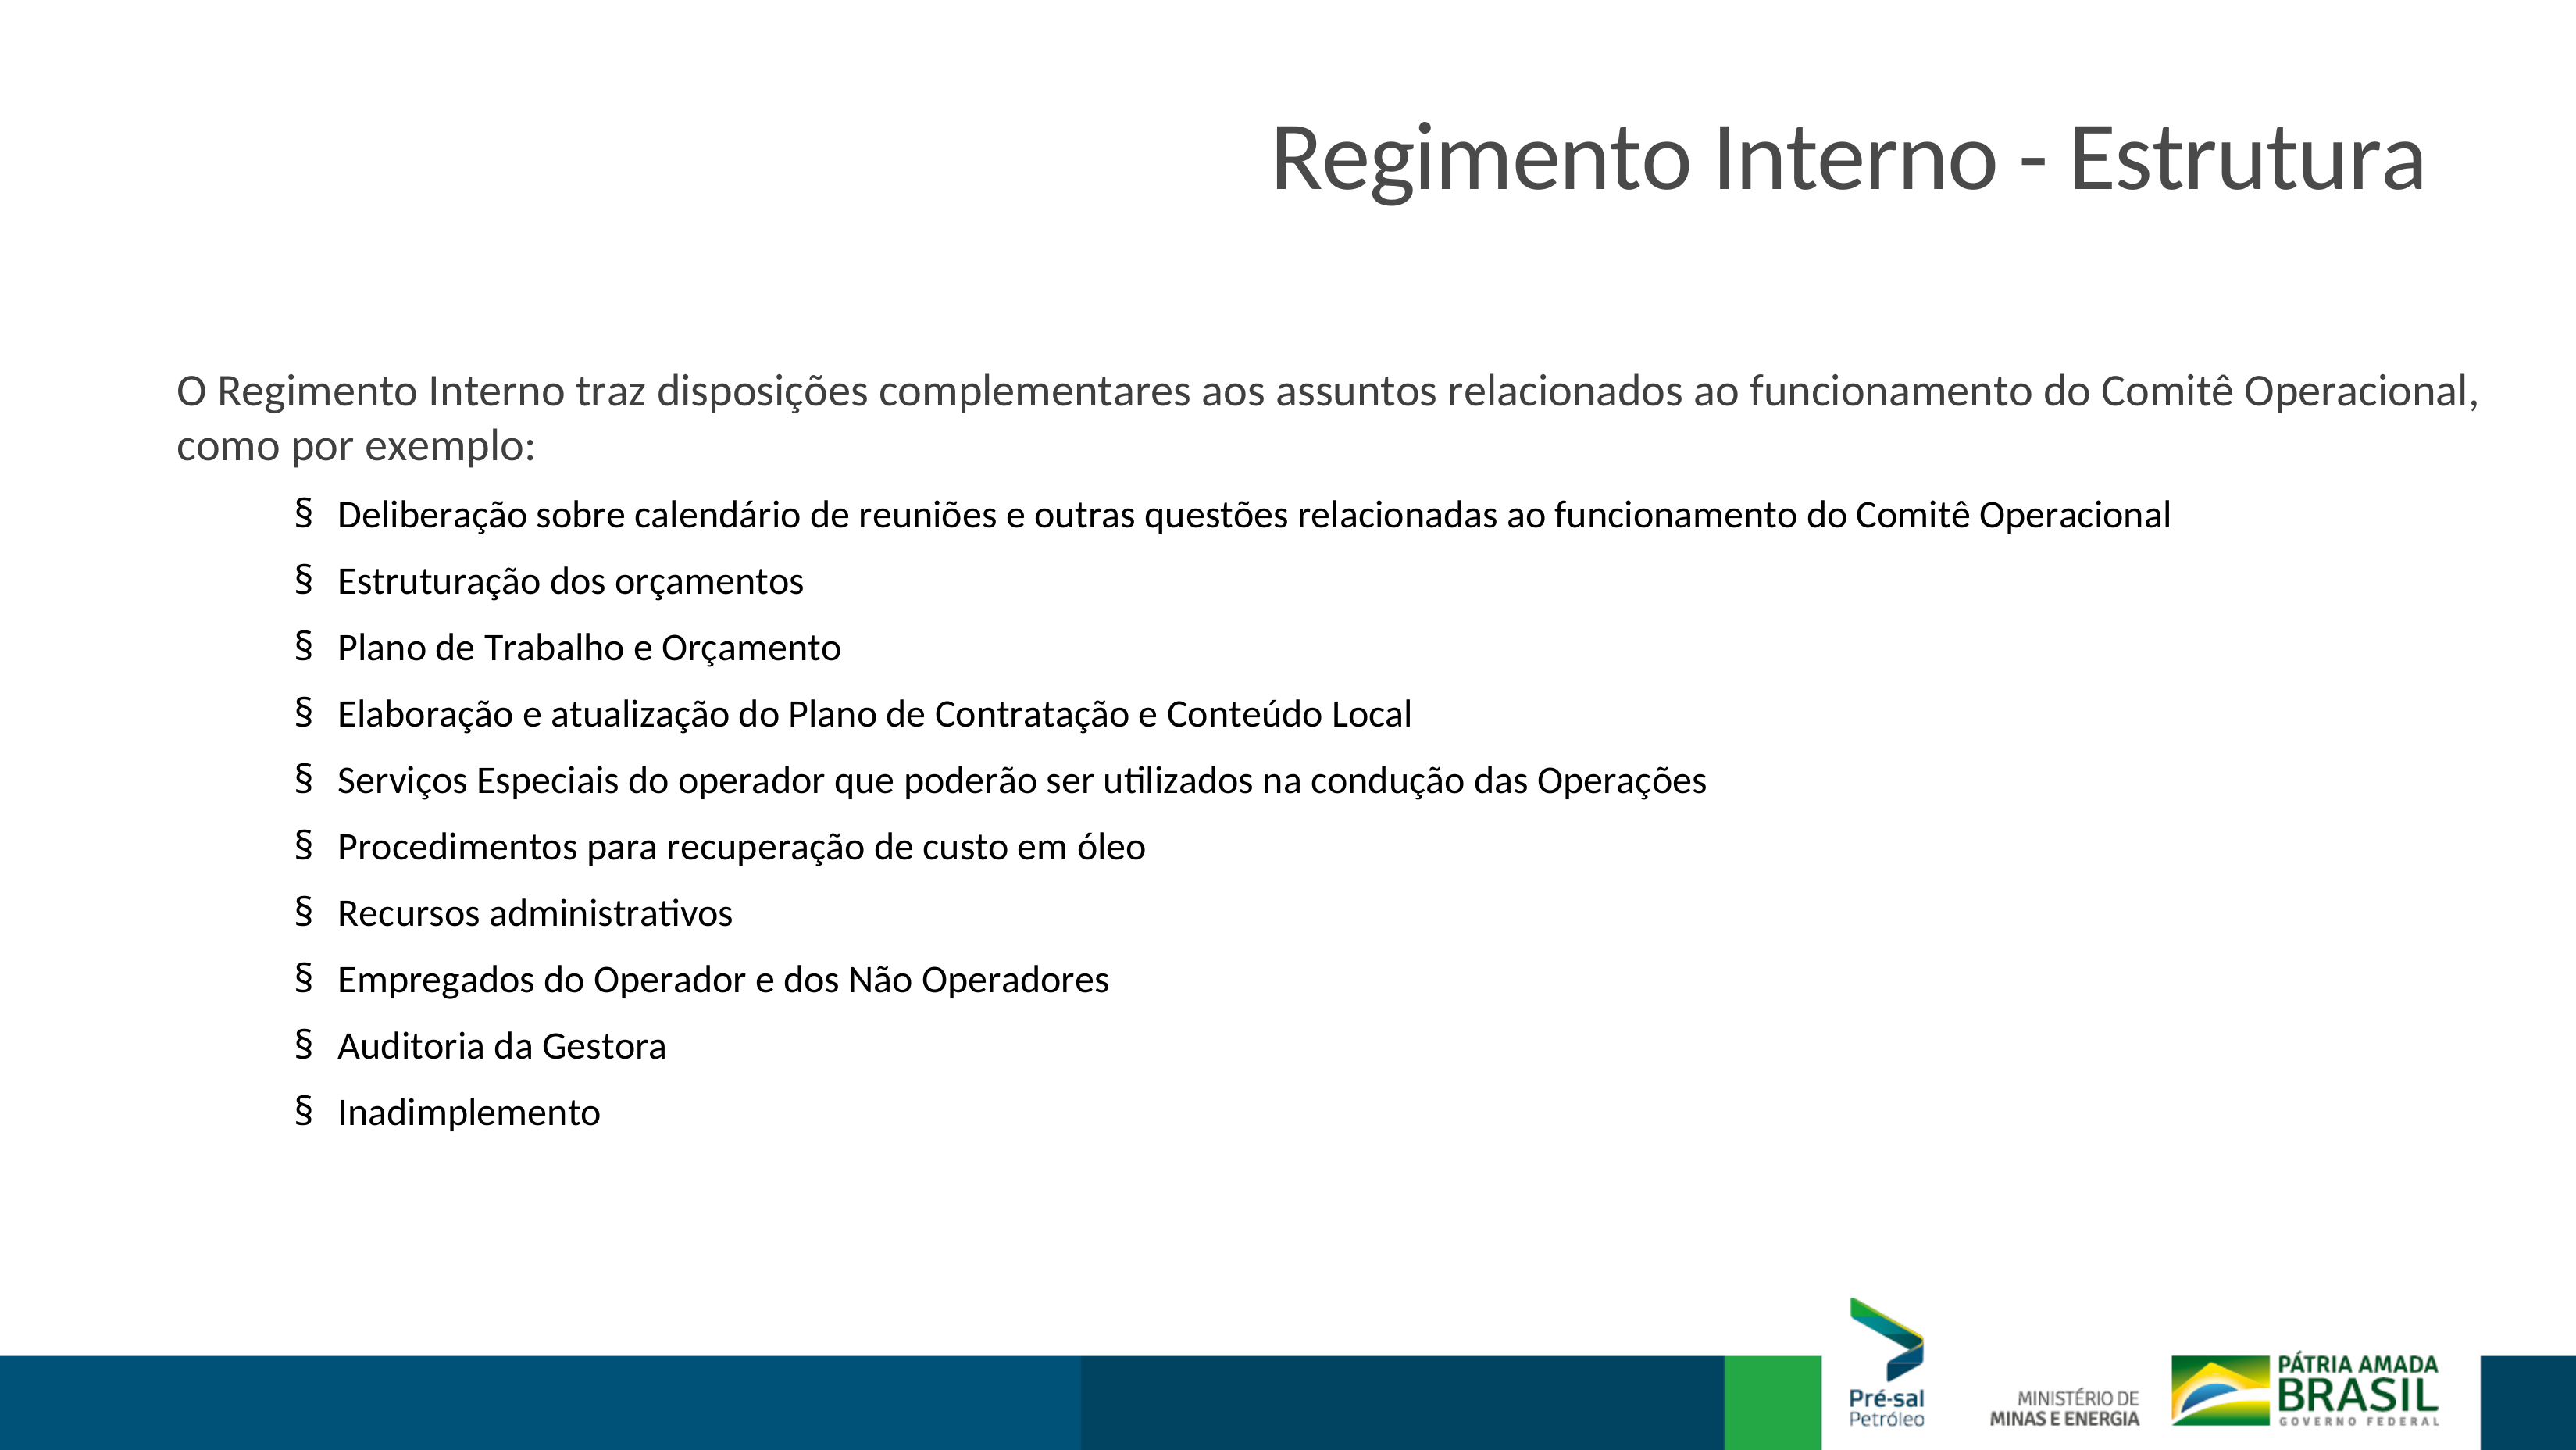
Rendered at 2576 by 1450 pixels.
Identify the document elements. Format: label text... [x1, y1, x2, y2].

list O Regimento Interno traz disposições complementares aos assuntos relacionados ao funcionamento do Comitê Operacional, como por exemplo: Deliberação sobre calendário de reuniões e outras questões relacionadas ao funcionamento do Comitê Operacional Estruturação dos orçamentos Plano de Trabalho e Orçamento Elaboração e atualização do Plano de Contratação e Conteúdo Local Serviços Especiais do operador que poderão ser utilizados na condução das Operações Procedimentos para recuperação de custo em óleo Recursos administrativos Empregados do Operador e dos Não Operadores Auditoria da Gestora Inadimplemento [165, 354, 2497, 1213]
title Regimento Interno - Estrutura [1258, 60, 2479, 259]
